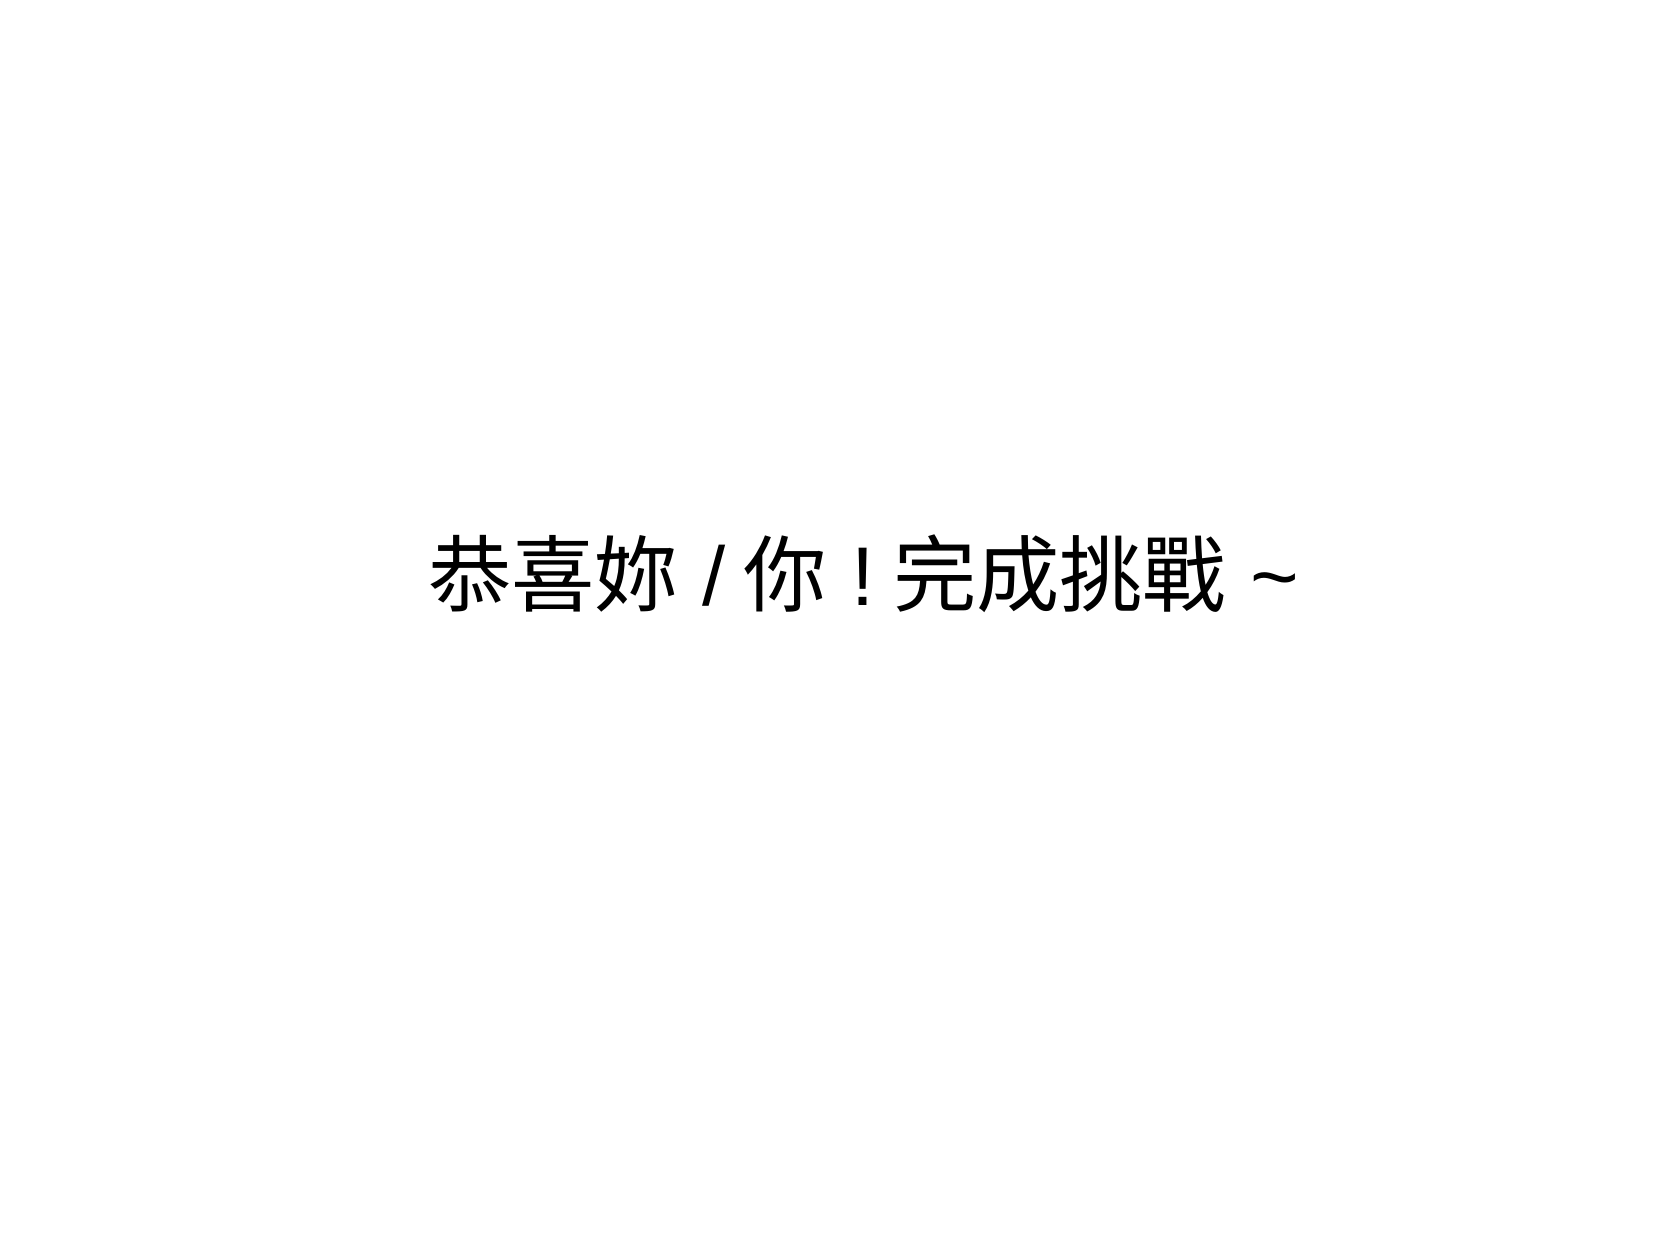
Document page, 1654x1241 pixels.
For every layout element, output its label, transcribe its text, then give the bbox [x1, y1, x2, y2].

text_box 恭喜妳/你!完成挑戰~ [413, 501, 1388, 617]
